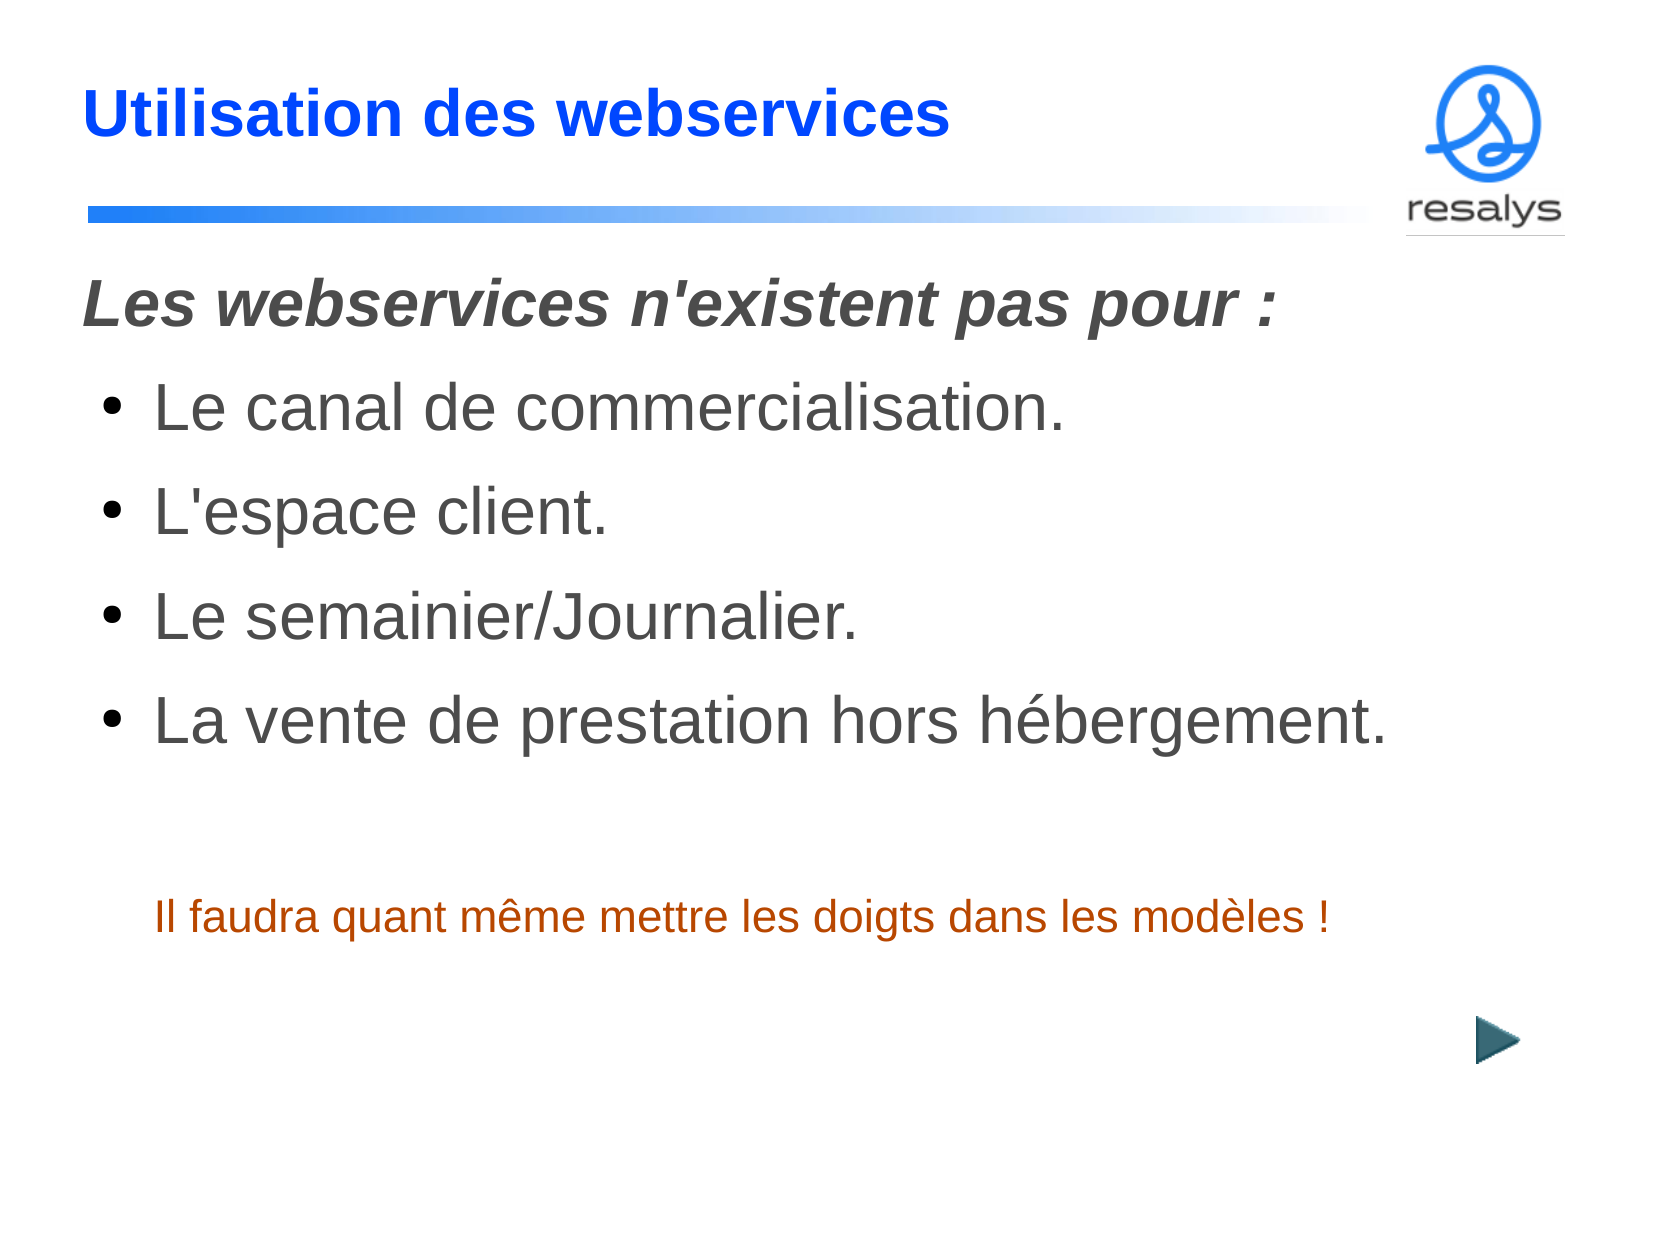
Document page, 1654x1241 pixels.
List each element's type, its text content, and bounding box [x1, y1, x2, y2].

list Les webservices n'existent pas pour : Le canal de commercialisation. L'espace client. Le semainier/Journalier. La vente de prestation hors hébergement. Il faudra quant même mettre les doigts dans les modèles ! [82, 265, 1571, 1109]
picture [88, 58, 1565, 237]
picture [1476, 1016, 1524, 1064]
title Utilisation des webservices [82, 49, 1359, 178]
